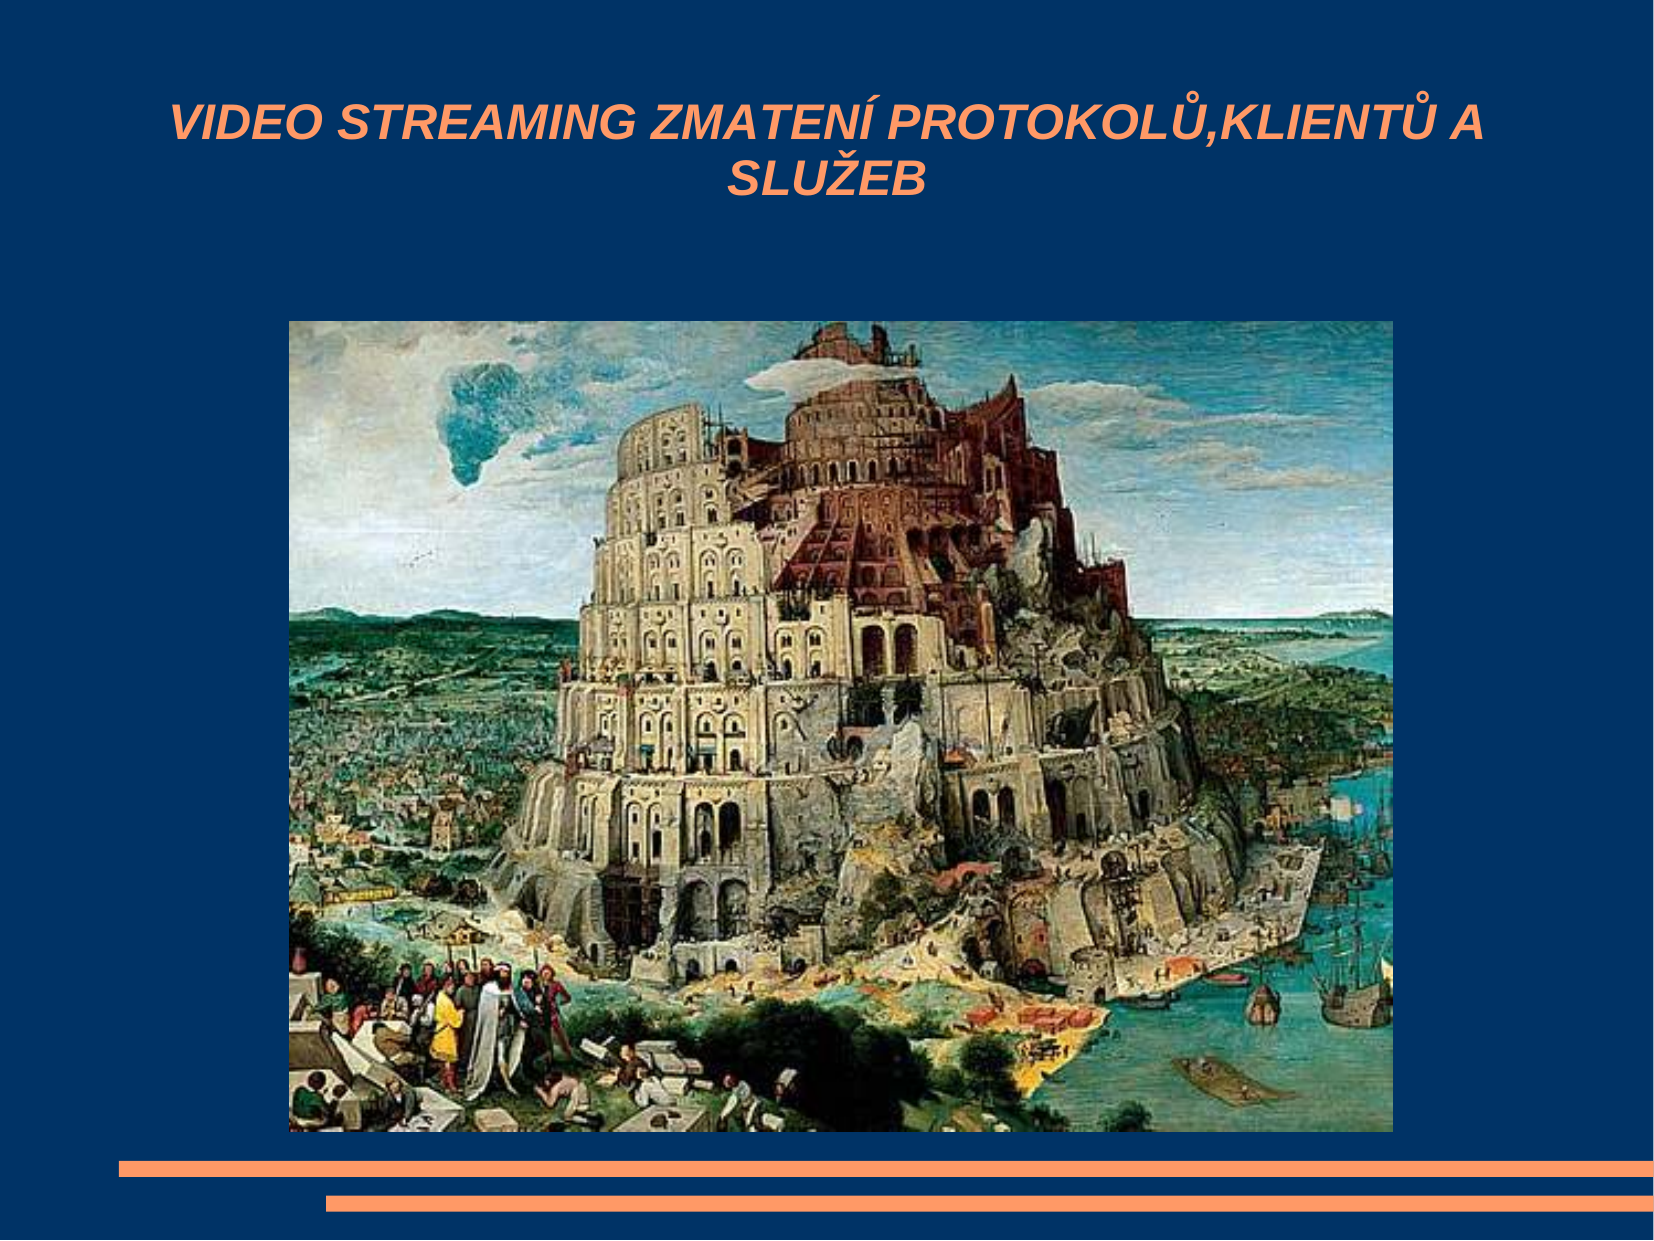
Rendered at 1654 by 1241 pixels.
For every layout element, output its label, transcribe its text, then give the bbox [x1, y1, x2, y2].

picture [289, 321, 1393, 1132]
title VIDEO STREAMING ZMATENÍ PROTOKOLŮ,KLIENTŮ A SLUŽEB [121, 46, 1534, 254]
